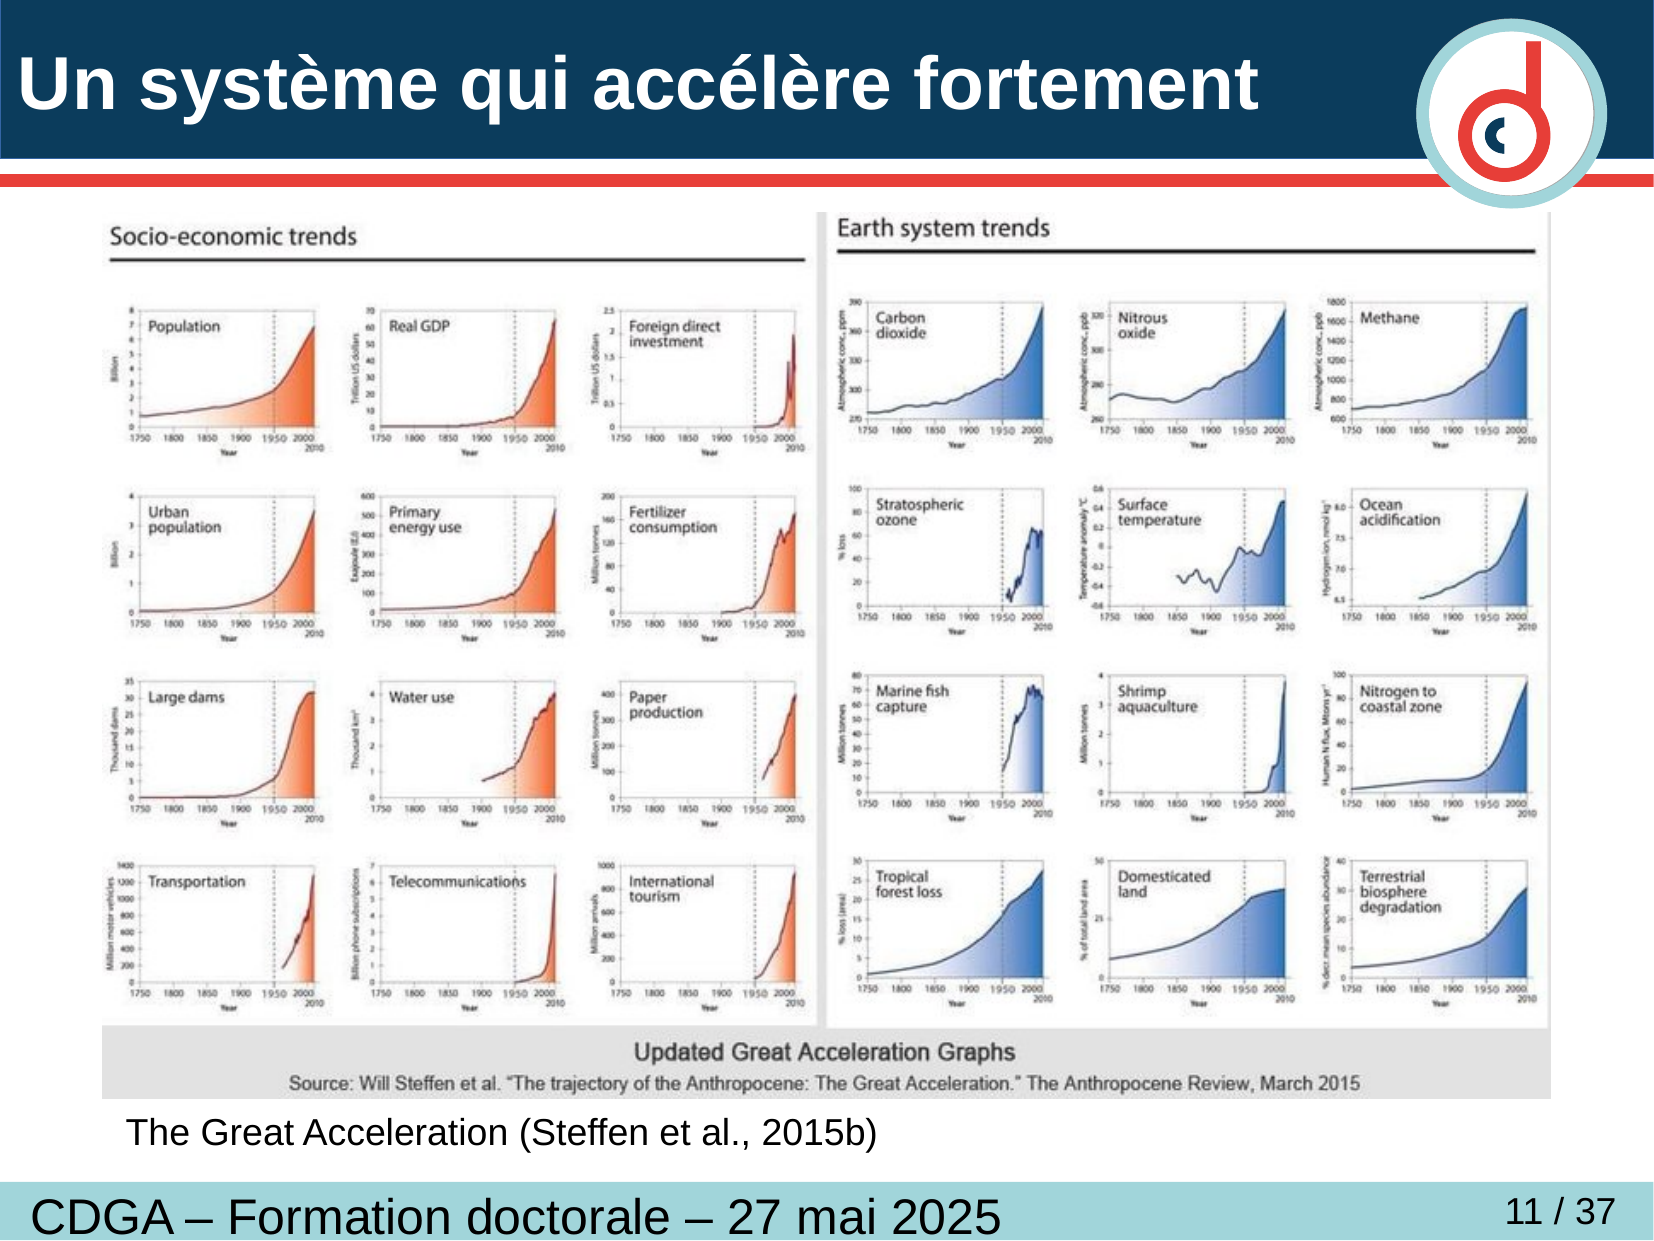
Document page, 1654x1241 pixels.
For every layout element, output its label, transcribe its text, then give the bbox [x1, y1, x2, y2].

text_box The Great Acceleration (Steffen et al., 2015b) [100, 1104, 898, 1162]
picture [102, 212, 1551, 1099]
title Un système qui accélère fortement [17, 11, 1412, 159]
